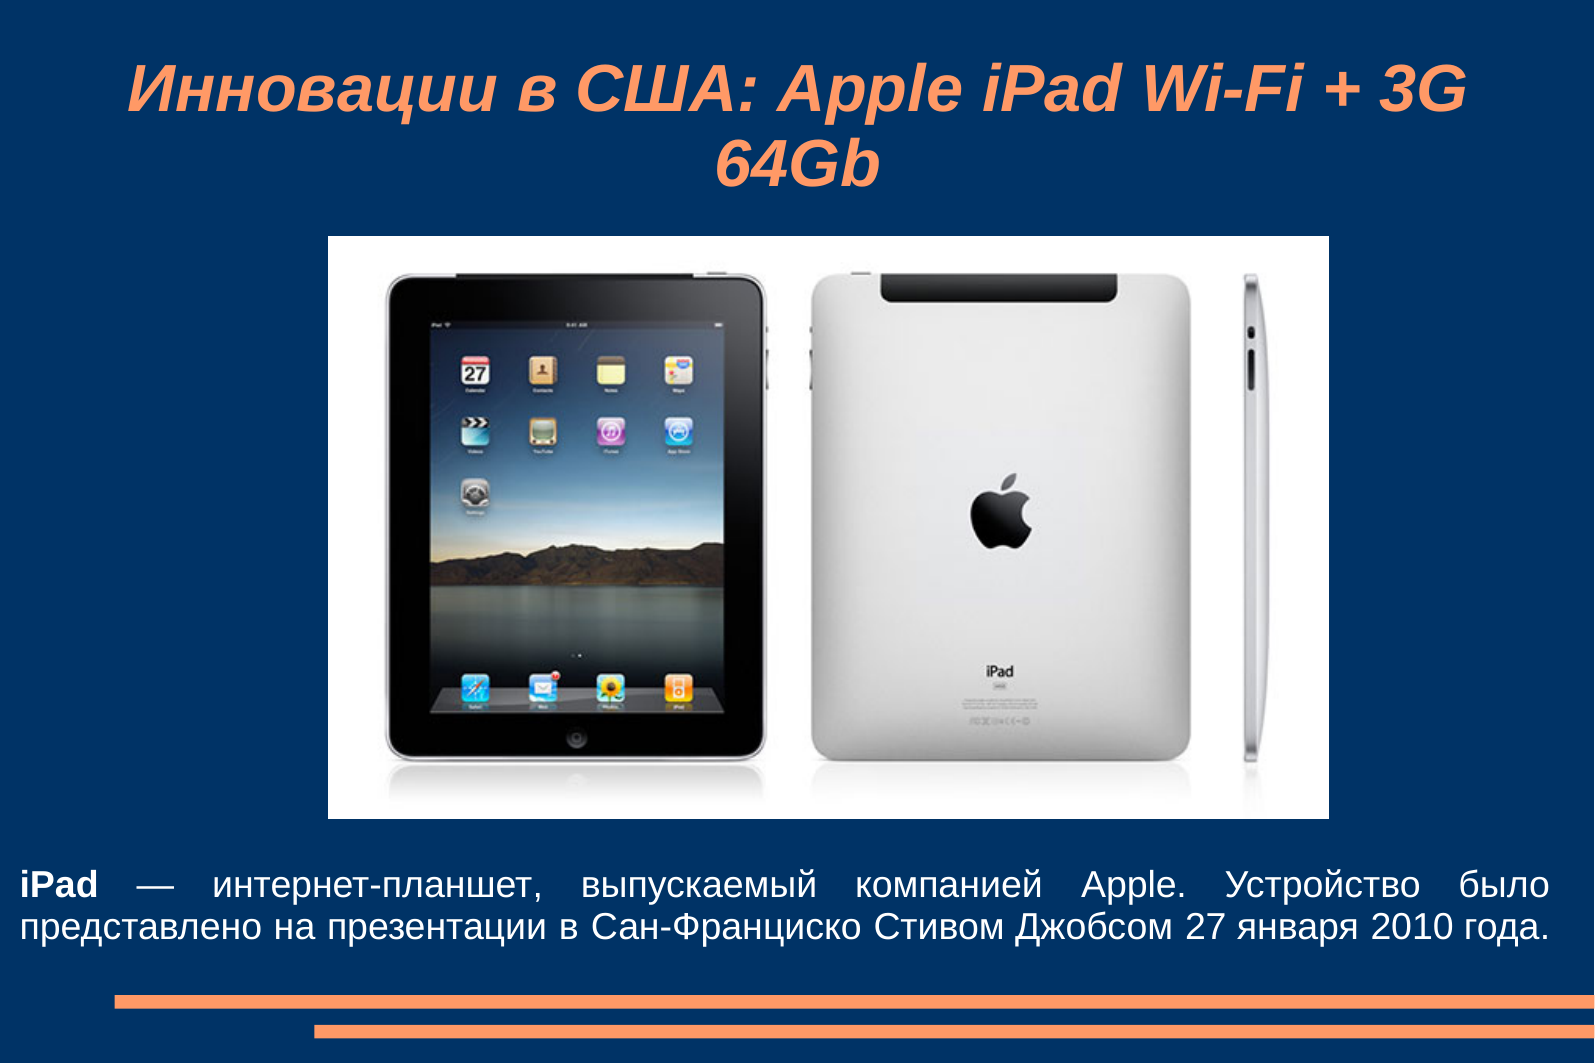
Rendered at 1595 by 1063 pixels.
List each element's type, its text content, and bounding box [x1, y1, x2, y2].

title Инновации в США: Apple iPad Wi-Fi + 3G 64Gb [118, 51, 1479, 201]
text_box iPad — интернет-планшет, выпускаемый компанией Apple. Устройство было представлено на презентации в Сан-Франциско Стивом Джобсом 27 января 2010 года. [4, 856, 1565, 975]
picture [328, 236, 1329, 819]
